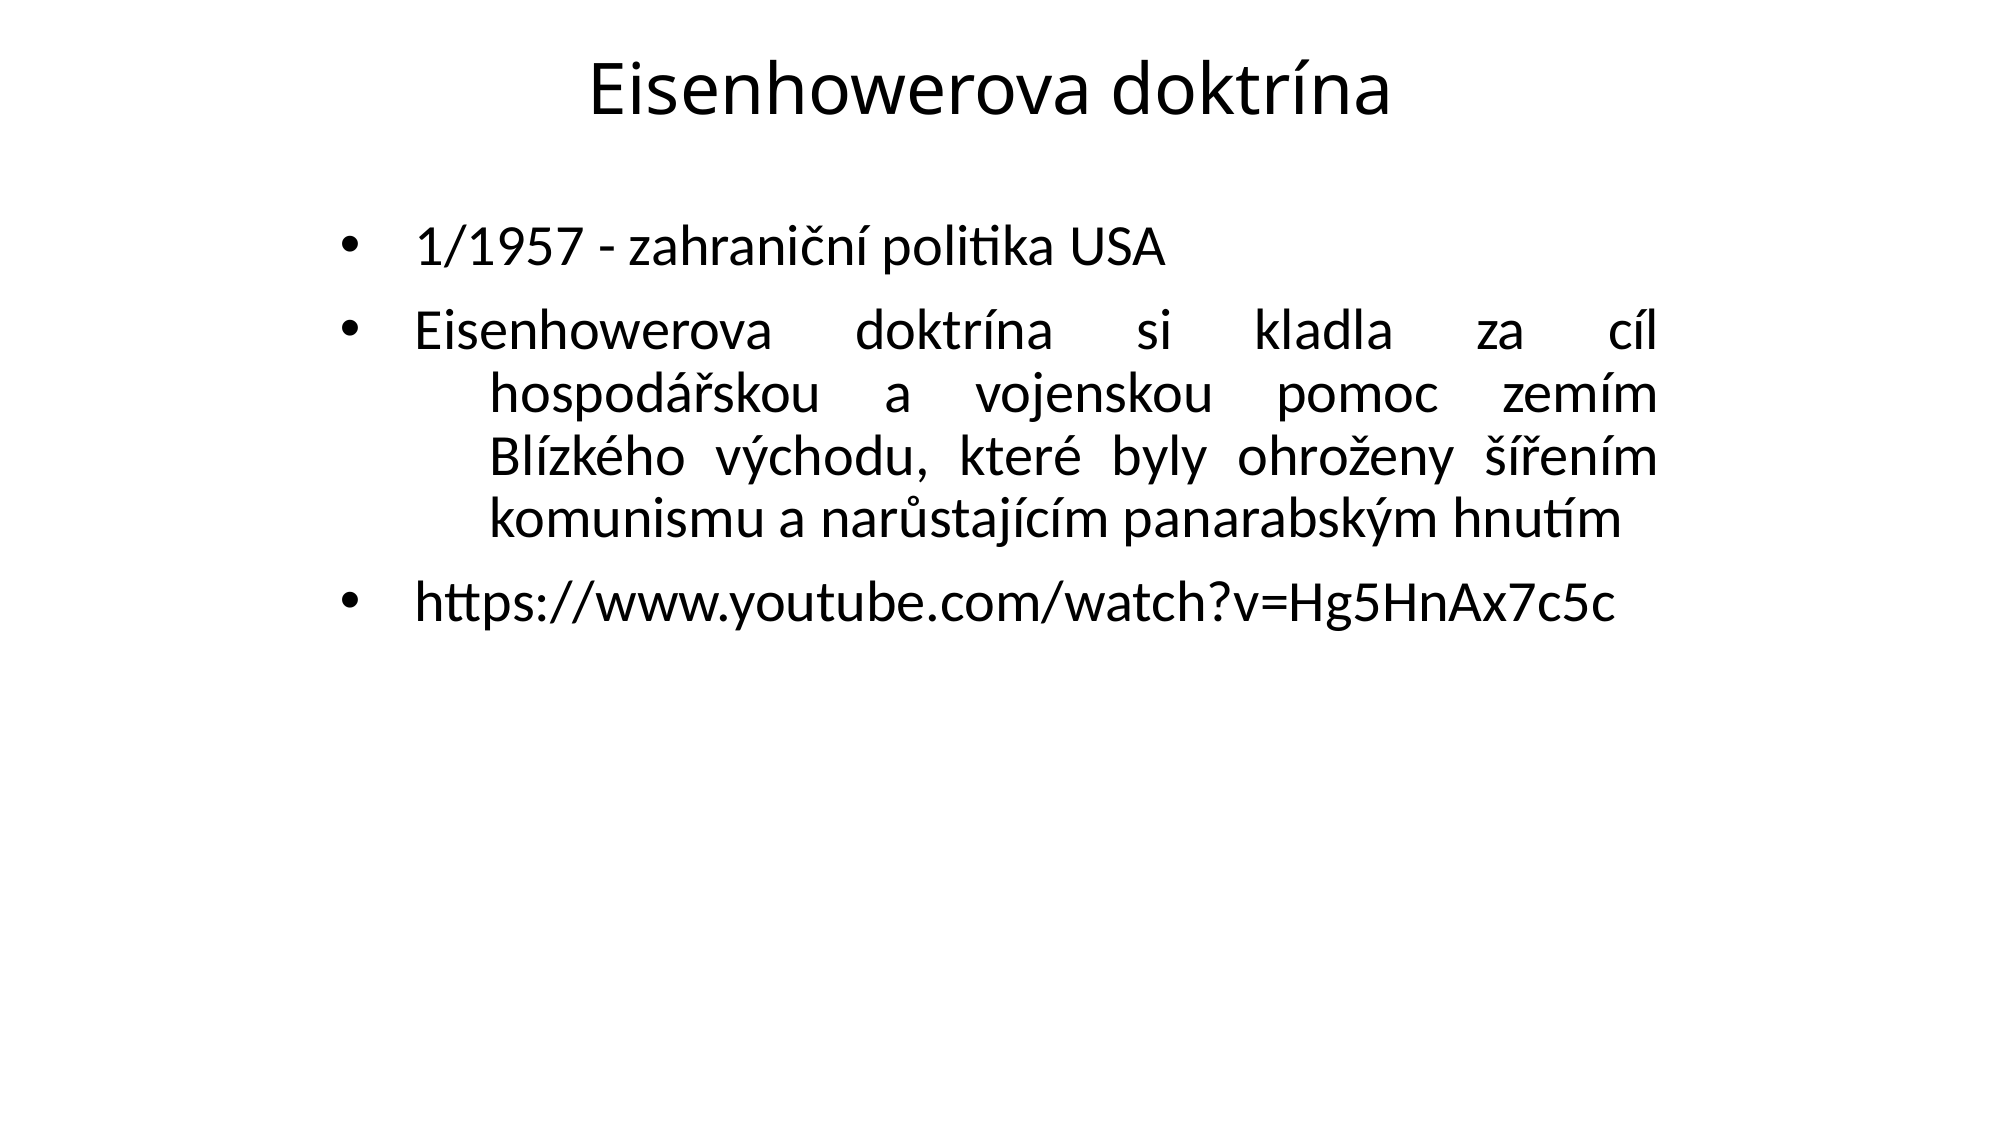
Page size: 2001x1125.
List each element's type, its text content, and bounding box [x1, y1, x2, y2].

title Eisenhowerova doktrína [324, 45, 1675, 138]
list 1/1957 - zahraniční politika USA Eisenhowerova doktrína si kladla za cíl hospodářskou a vojenskou pomoc zemím Blízkého východu, které byly ohroženy šířením komunismu a narůstajícím panarabským hnutím https://www.youtube.com/watch?v=Hg5HnAx7c5c [324, 208, 1675, 1005]
